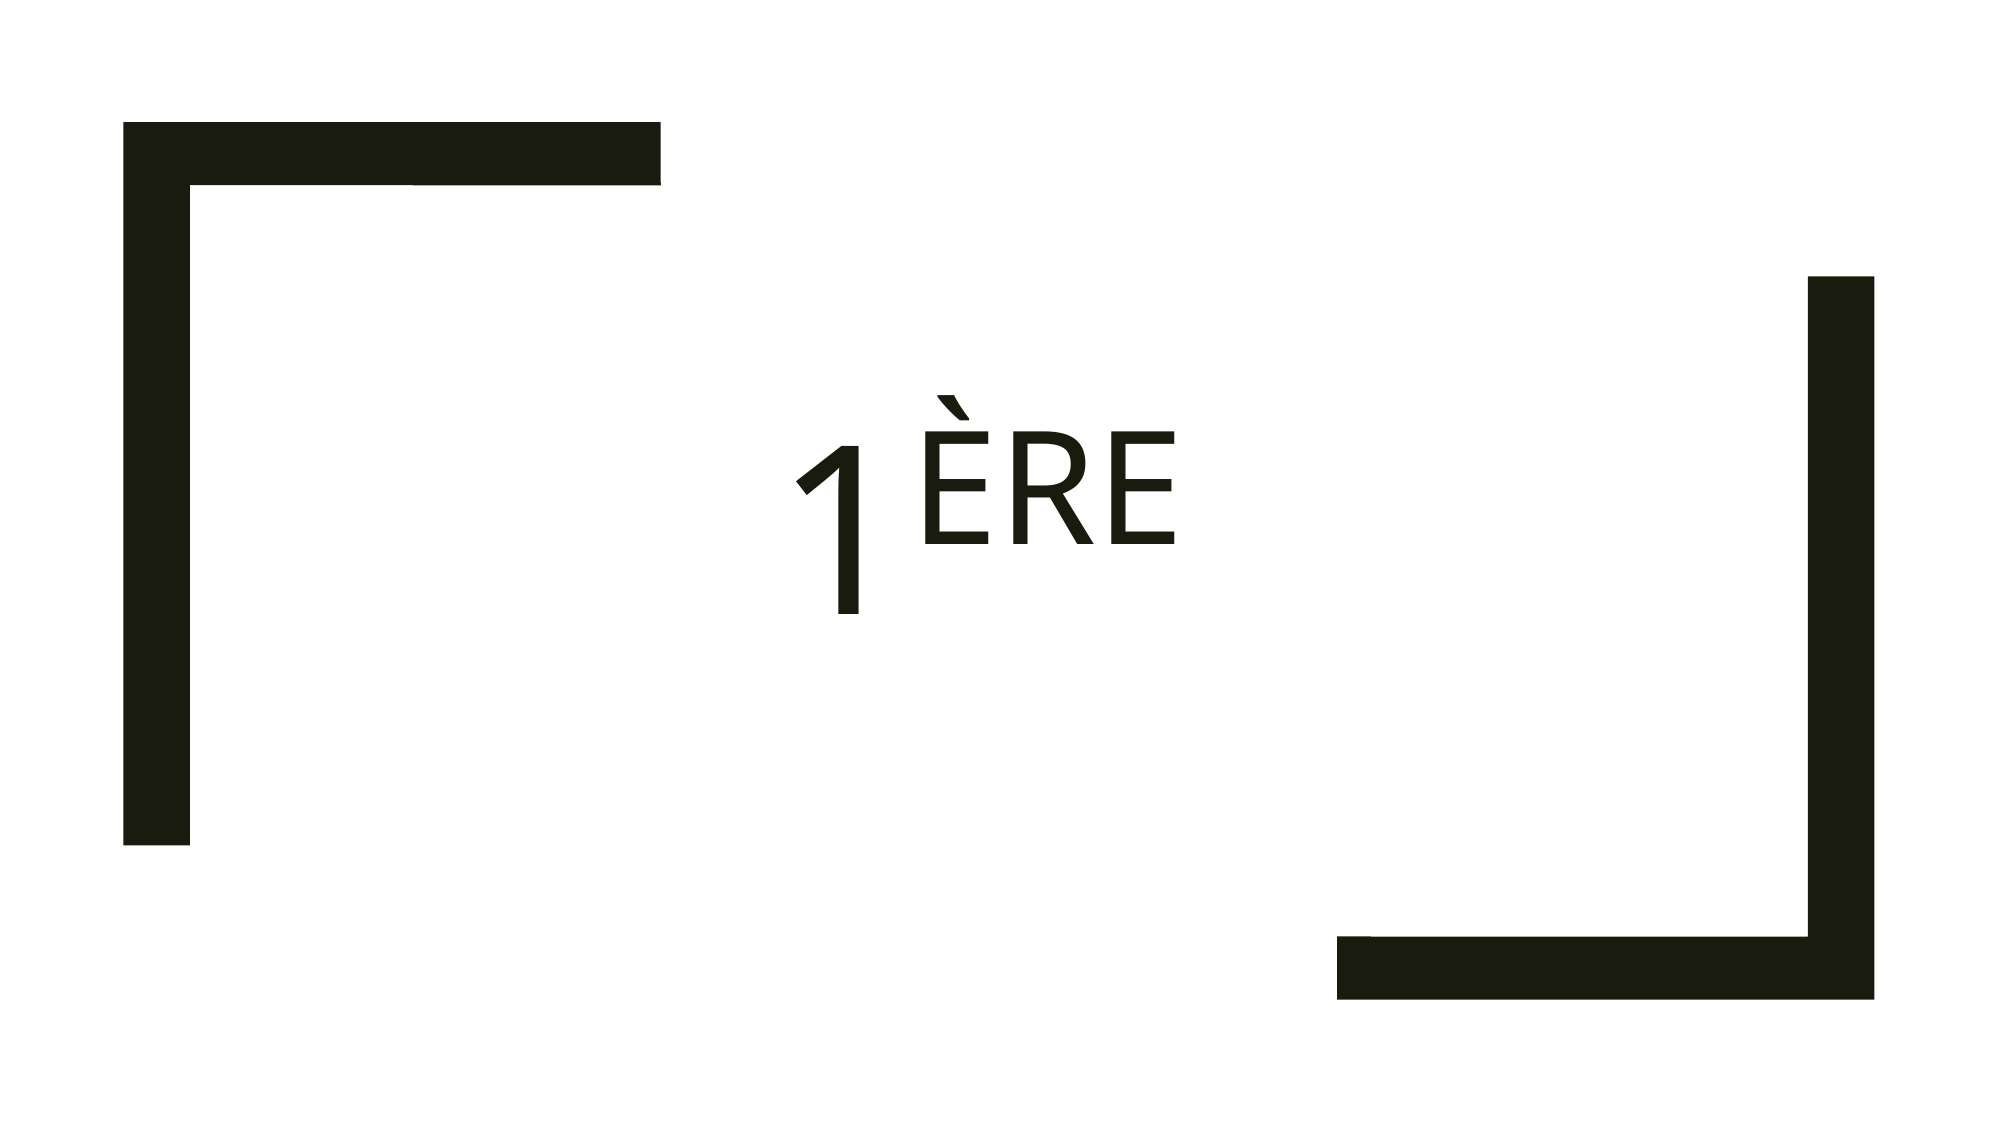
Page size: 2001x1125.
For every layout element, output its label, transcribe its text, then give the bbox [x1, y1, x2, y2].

title 1ère [230, 390, 1731, 783]
